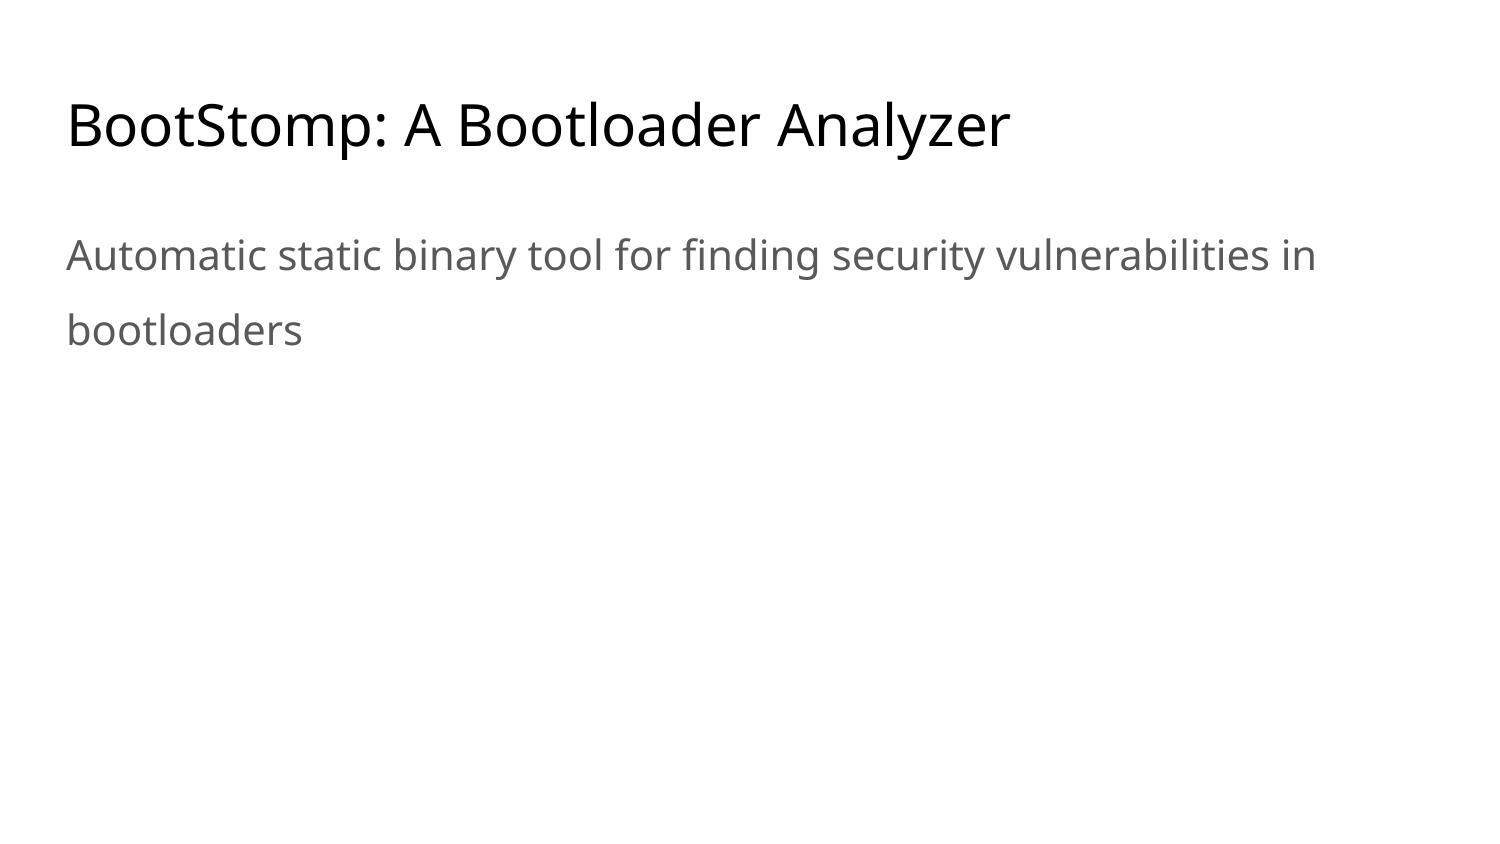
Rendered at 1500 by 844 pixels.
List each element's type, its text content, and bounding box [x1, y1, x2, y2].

list Automatic static binary tool for finding security vulnerabilities in bootloaders [51, 189, 1449, 750]
title BootStomp: A Bootloader Analyzer [51, 72, 1449, 167]
